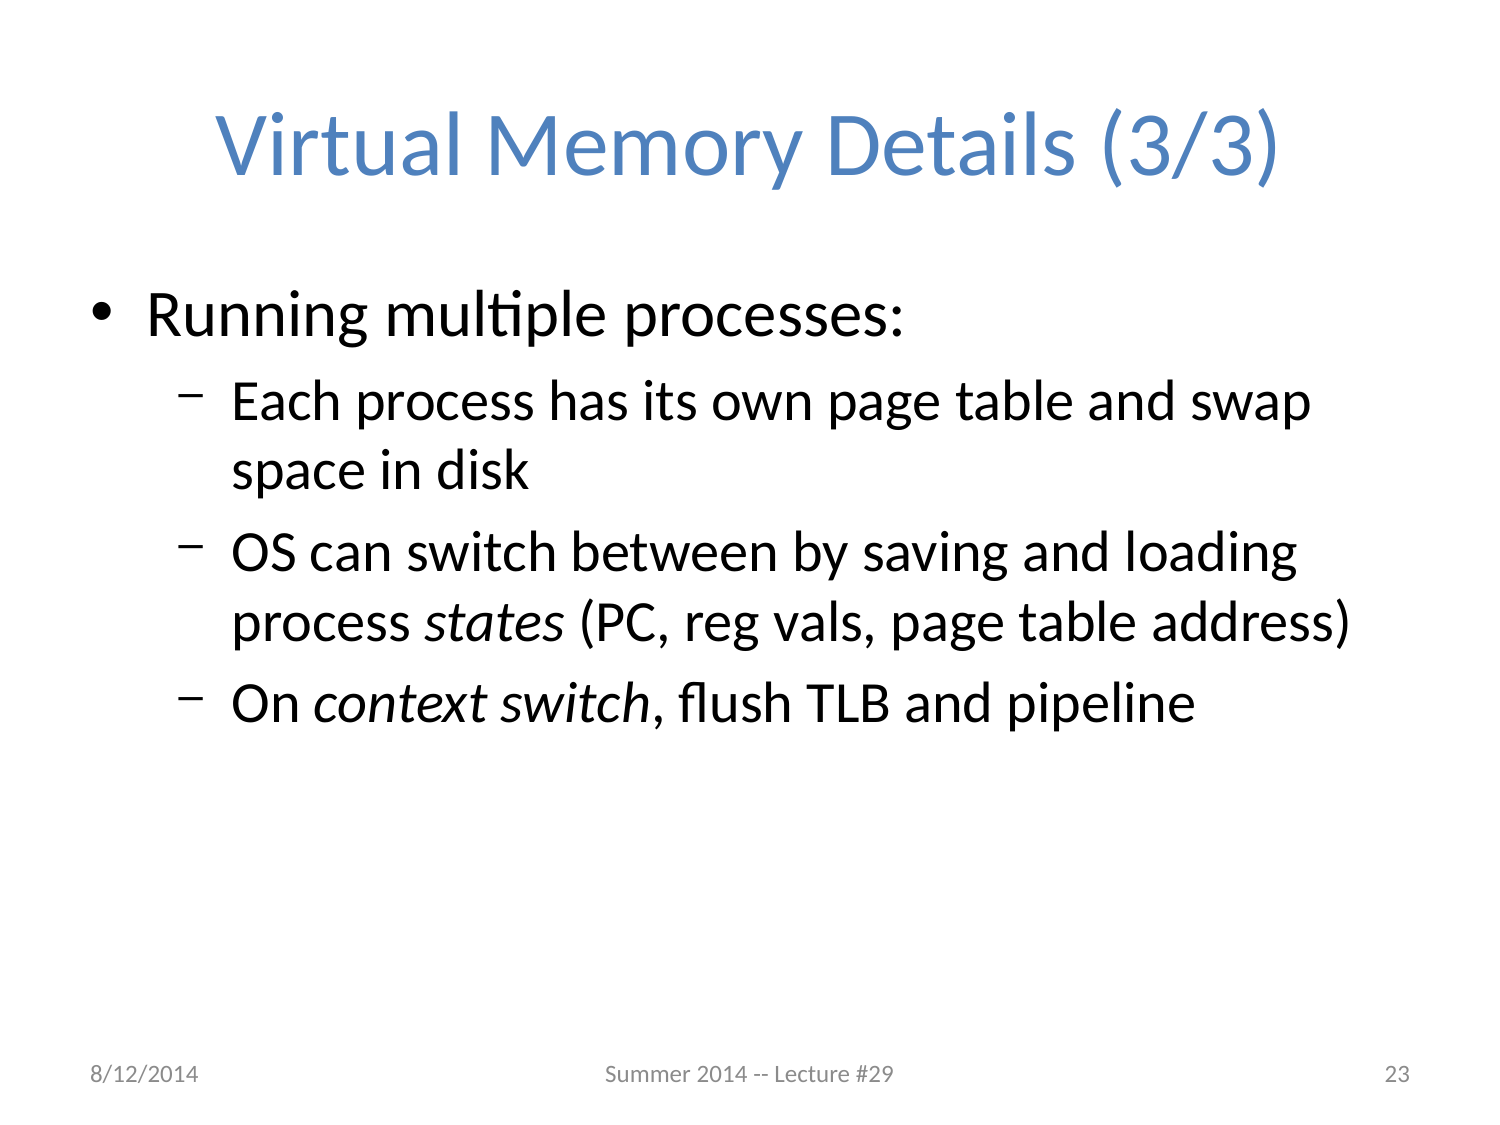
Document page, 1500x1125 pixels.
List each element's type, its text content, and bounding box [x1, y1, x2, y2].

title Virtual Memory Details (3/3) [75, 45, 1425, 233]
list Running multiple processes: Each process has its own page table and swap space in disk OS can switch between by saving and loading process states (PC, reg vals, page table address) On context switch, flush TLB and pipeline [75, 262, 1425, 1073]
footer Summer 2014 -- Lecture #29 [512, 1042, 988, 1103]
slide_number 8/12/2014 [75, 1042, 425, 1103]
slide_number <number> [1074, 1042, 1425, 1103]
